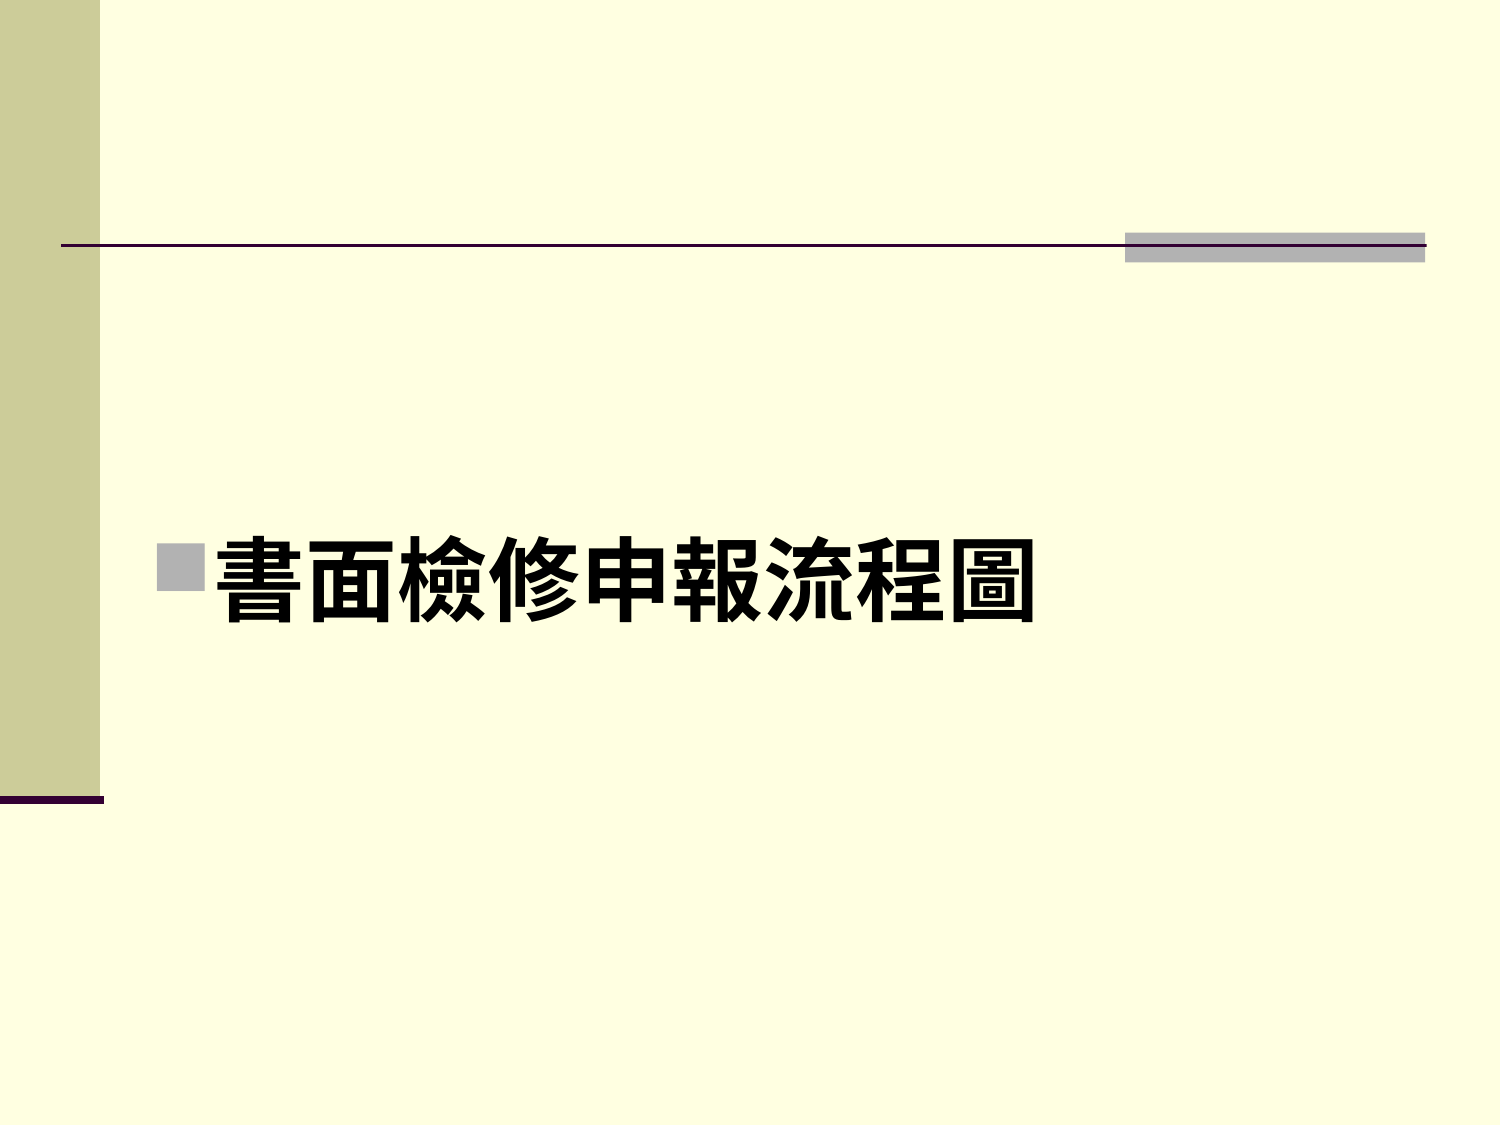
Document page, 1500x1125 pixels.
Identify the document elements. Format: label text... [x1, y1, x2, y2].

list 書面檢修申報流程圖 [135, 515, 1411, 745]
